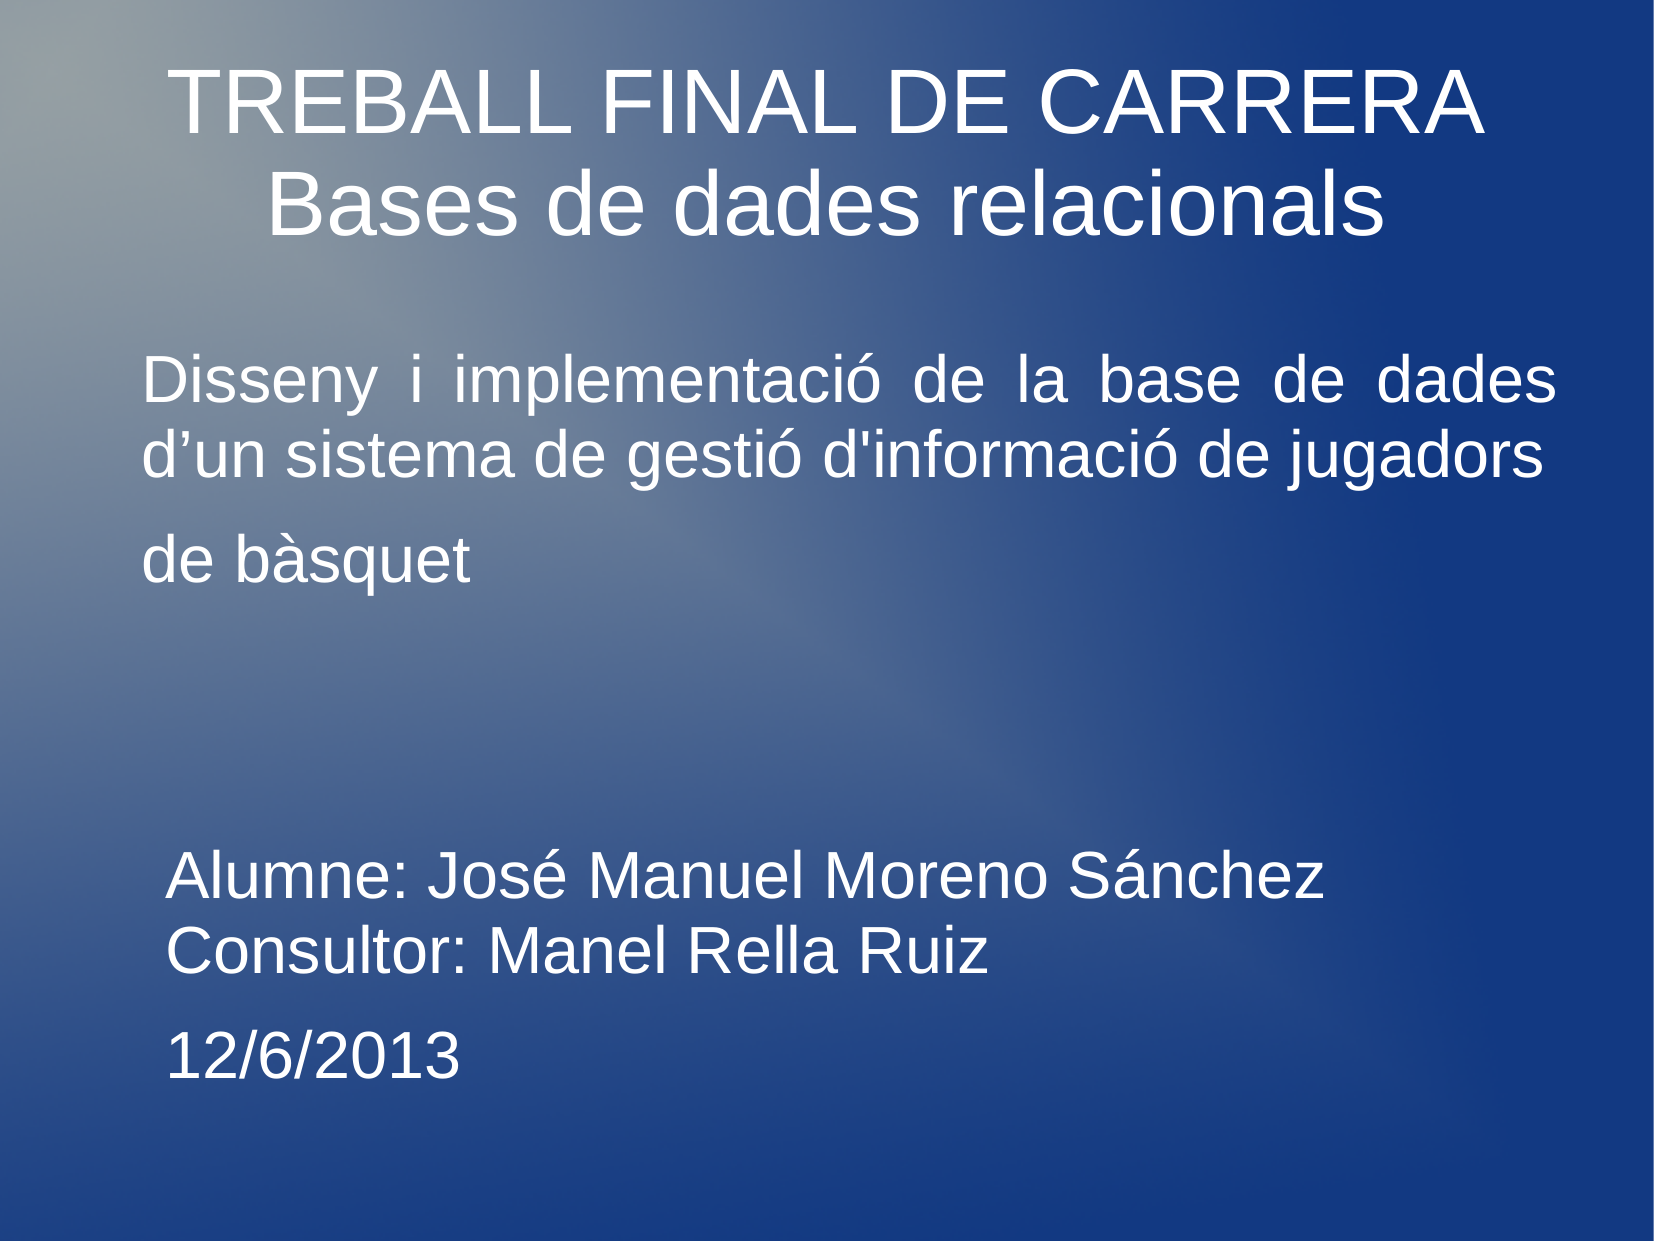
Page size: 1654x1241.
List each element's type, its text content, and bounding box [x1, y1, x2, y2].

list Alumne: José Manuel Moreno Sánchez Consultor: Manel Rella Ruiz 12/6/2013 [94, 838, 1583, 1182]
list Disseny i implementació de la base de dades d’un sistema de gestió d'informació de jugadors de bàsquet [70, 342, 1560, 686]
picture [0, 0, 1654, 1241]
title TREBALL FINAL DE CARRERA Bases de dades relacionals [82, 49, 1571, 257]
